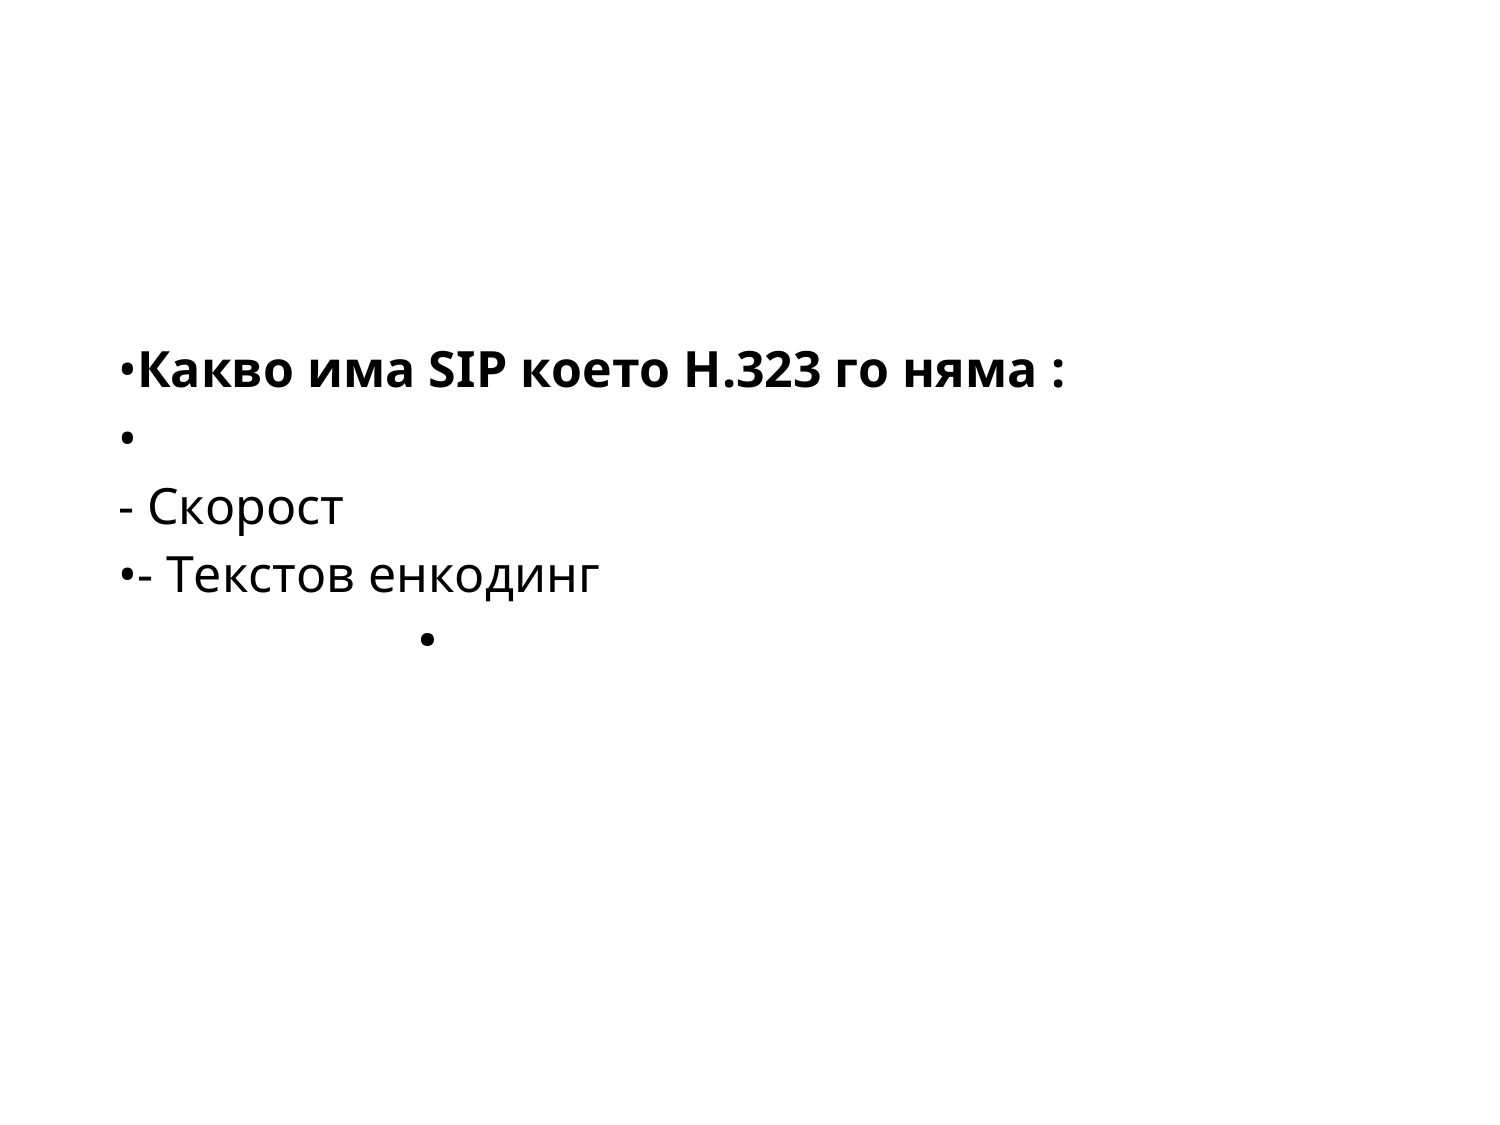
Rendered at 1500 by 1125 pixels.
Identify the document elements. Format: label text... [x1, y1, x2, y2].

text_box Какво има SIP което H.323 го няма : - Скорост - Текстов енкодинг [103, 326, 1081, 684]
